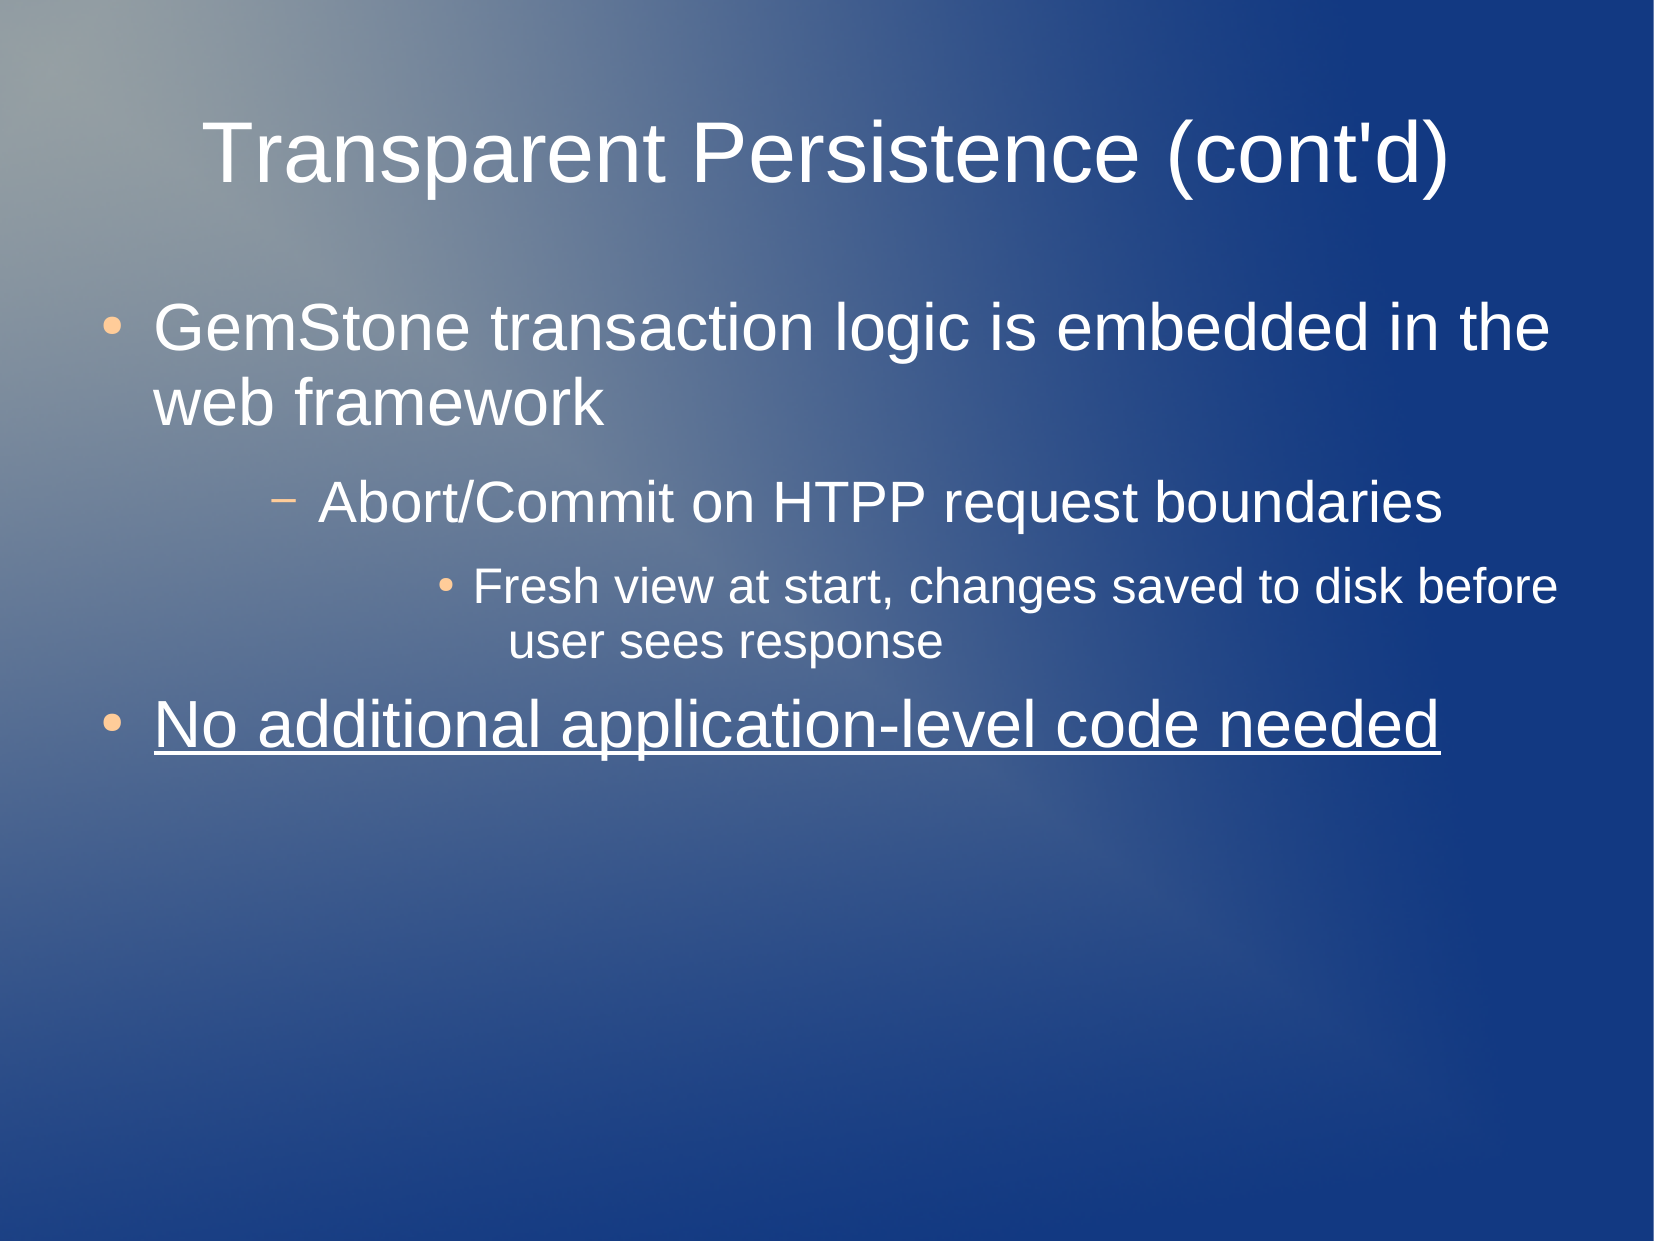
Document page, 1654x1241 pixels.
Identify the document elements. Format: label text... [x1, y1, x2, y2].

list GemStone transaction logic is embedded in the web framework Abort/Commit on HTPP request boundaries Fresh view at start, changes saved to disk before user sees response No additional application-level code needed [82, 290, 1571, 1109]
picture [0, 0, 1654, 1241]
title Transparent Persistence (cont'd) [82, 49, 1571, 257]
